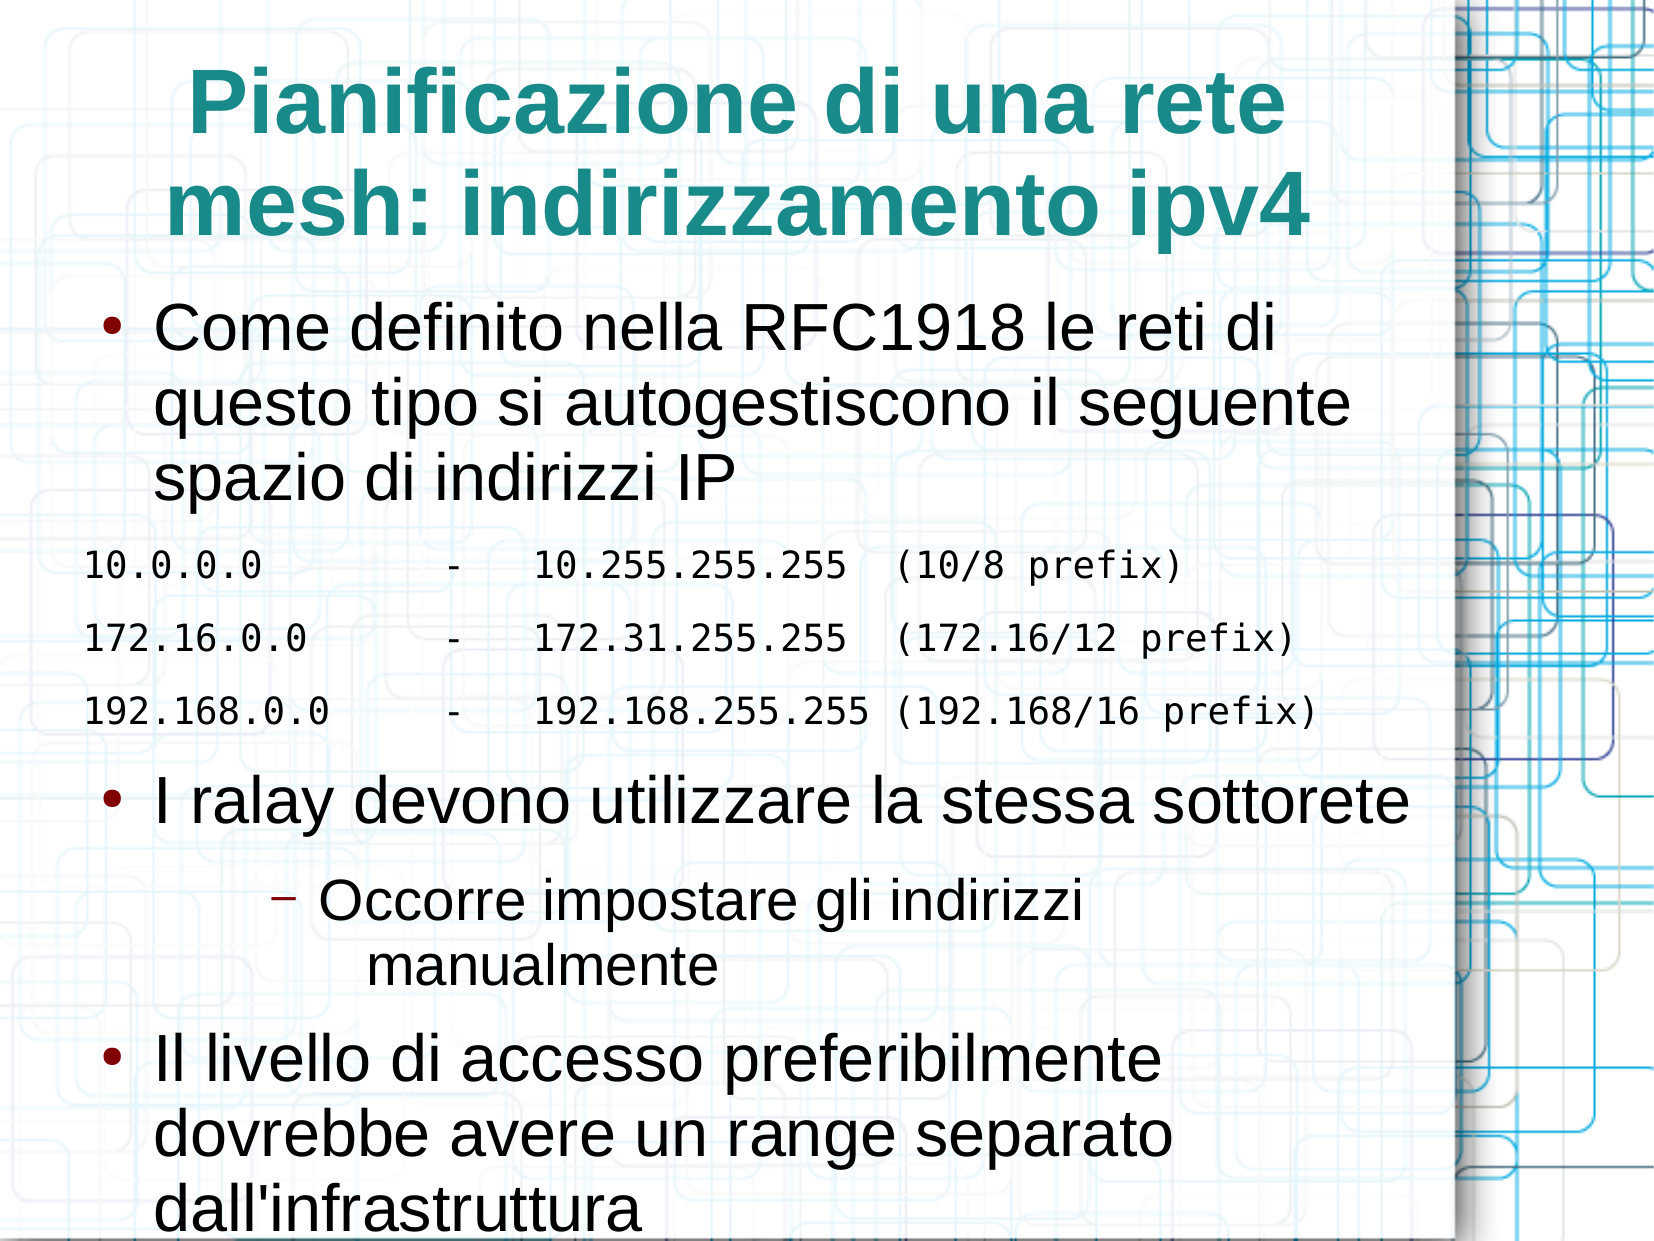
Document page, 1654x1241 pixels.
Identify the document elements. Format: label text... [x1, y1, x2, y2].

list Come definito nella RFC1918 le reti di questo tipo si autogestiscono il seguente spazio di indirizzi IP 10.0.0.0 - 10.255.255.255 (10/8 prefix) 172.16.0.0 - 172.31.255.255 (172.16/12 prefix) 192.168.0.0 - 192.168.255.255 (192.168/16 prefix) I ralay devono utilizzare la stessa sottorete Occorre impostare gli indirizzi manualmente Il livello di accesso preferibilmente dovrebbe avere un range separato dall'infrastruttura [82, 290, 1418, 1241]
title Pianificazione di una rete mesh: indirizzamento ipv4 [59, 49, 1418, 257]
picture [0, 0, 1654, 1241]
